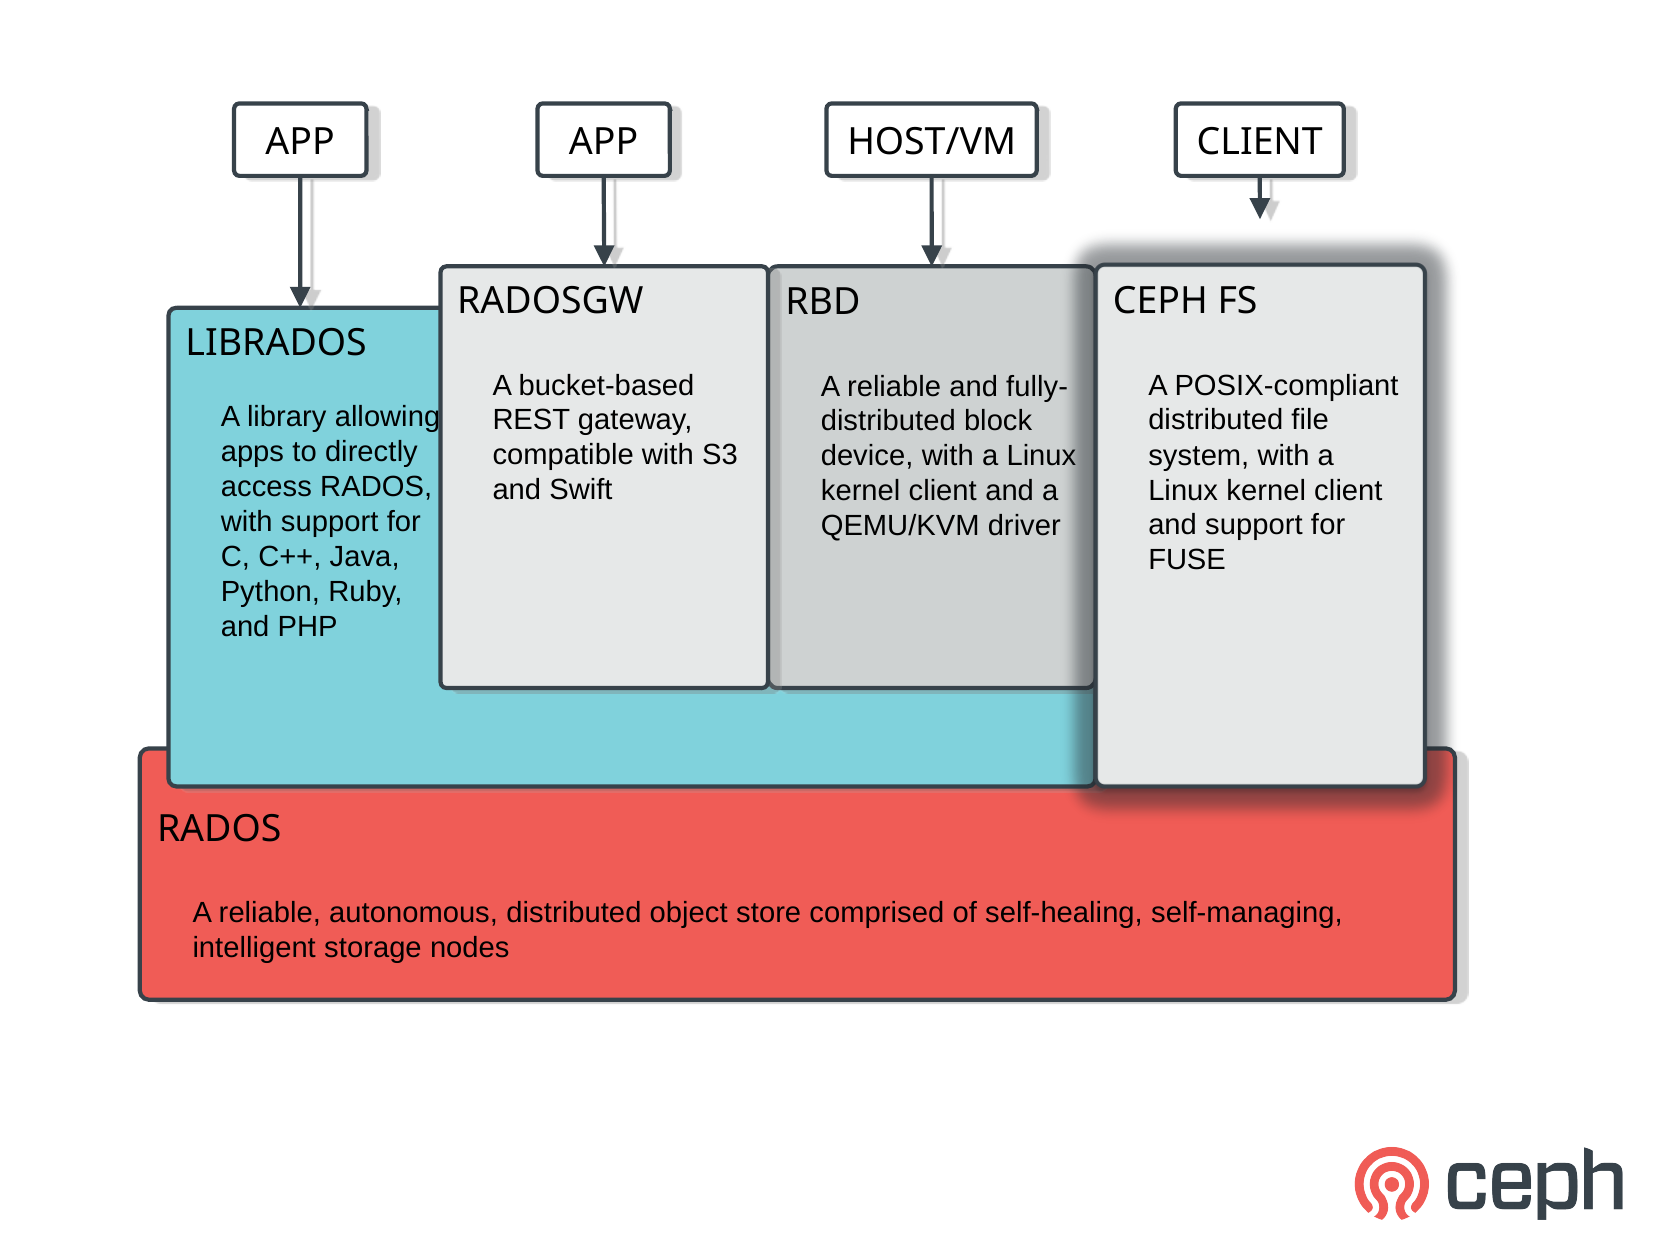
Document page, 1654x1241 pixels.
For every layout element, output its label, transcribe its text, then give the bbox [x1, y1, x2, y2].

picture [1045, 218, 1476, 841]
text_box CLIENT [1175, 103, 1344, 176]
text_box RADOS A reliable, autonomous, distributed object store comprised of self-healing, self-managing, intelligent storage nodes [139, 748, 1455, 1000]
picture [1308, 1100, 1654, 1241]
text_box CEPH FS A POSIX-compliant distributed file system, with a Linux kernel client and support for FUSE [1098, 268, 1422, 784]
text_box RBD A reliable and fully-distributed block device, with a Linux kernel client and a QEMU/KVM driver [768, 266, 1045, 688]
text_box RADOSGW A bucket-based REST gateway, compatible with S3 and Swift [440, 266, 768, 688]
text_box LIBRADOS A library allowing apps to directly access RADOS, with support for C, C++, Java, Python, Ruby, and PHP [168, 307, 1045, 787]
text_box APP [537, 103, 670, 176]
text_box HOST/VM [826, 103, 1037, 176]
text_box APP [234, 103, 367, 176]
